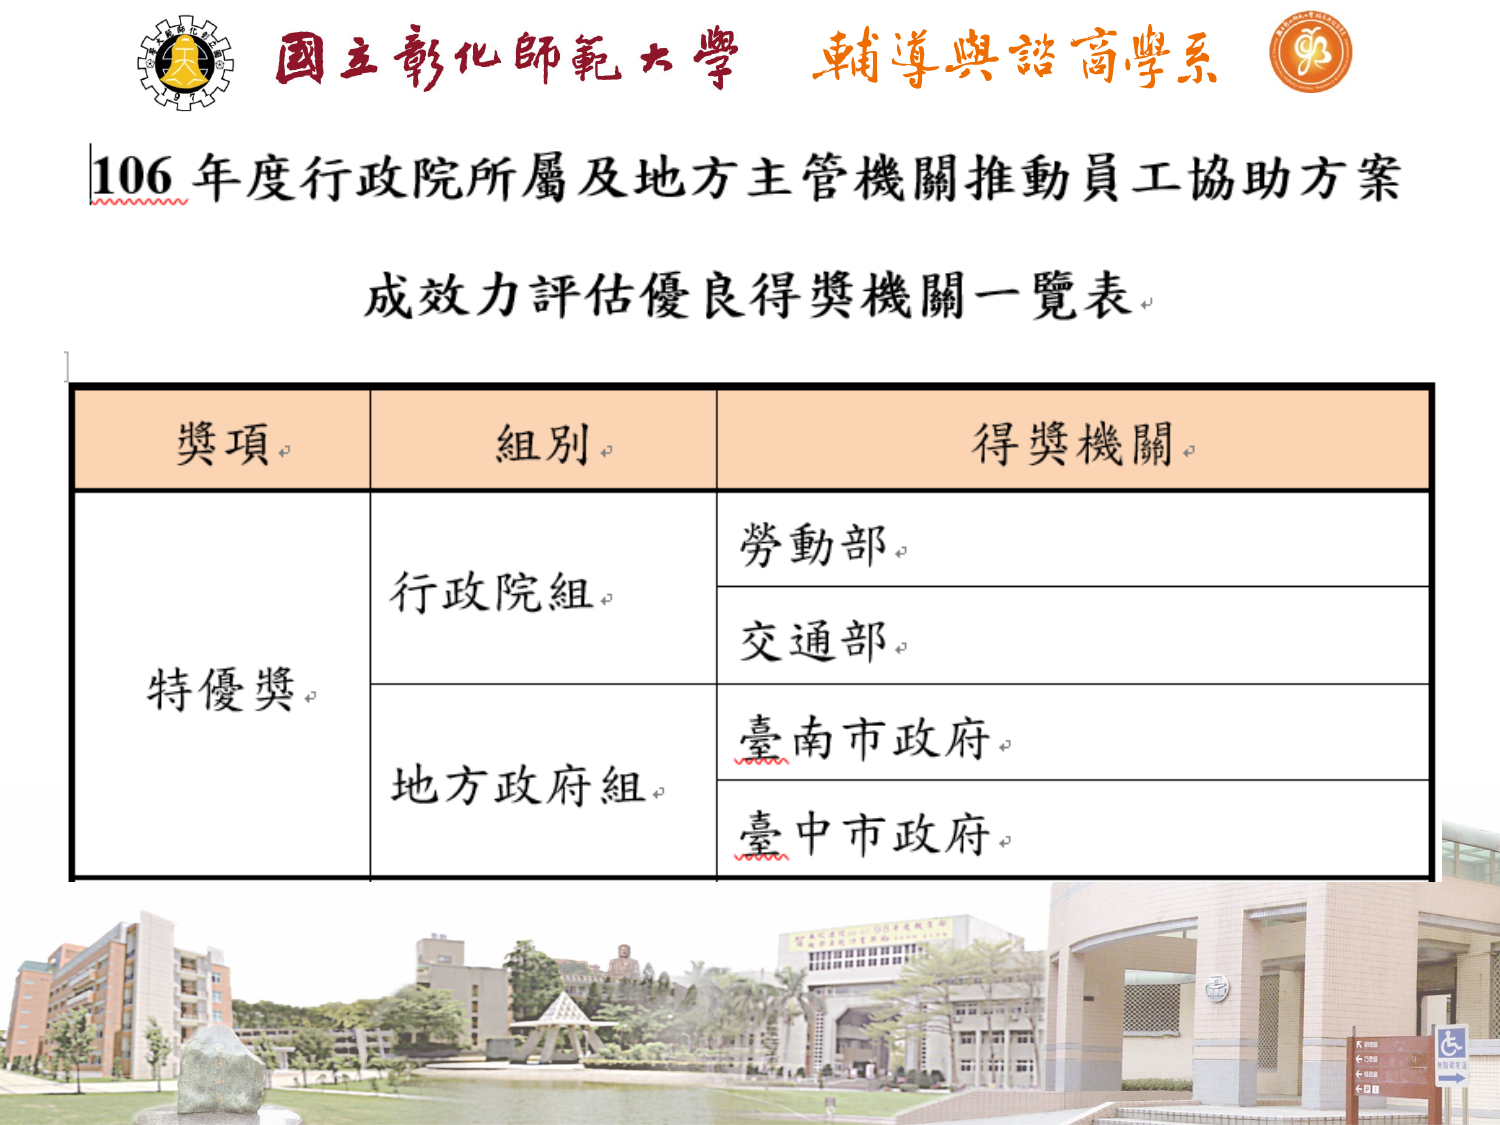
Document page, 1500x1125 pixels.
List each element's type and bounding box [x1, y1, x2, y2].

picture [64, 137, 1442, 882]
